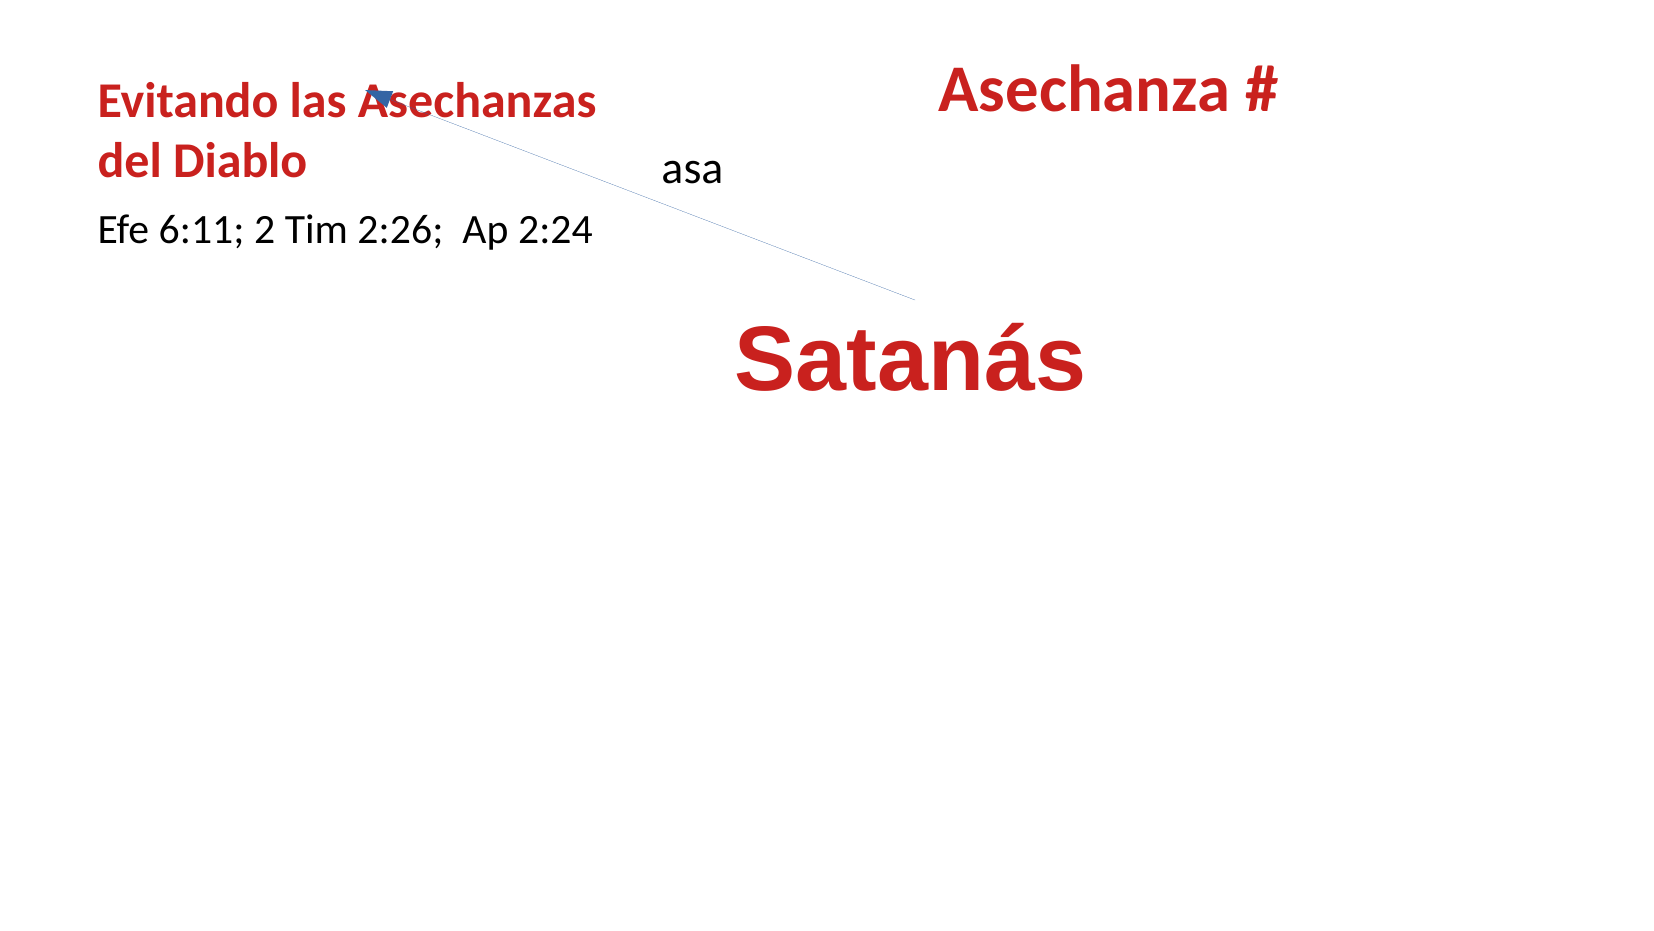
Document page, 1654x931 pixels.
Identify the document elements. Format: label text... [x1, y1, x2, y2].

text_box Satanás [720, 300, 1111, 418]
list Asechanza # asa [646, 36, 1571, 831]
title Evitando las Asechanzas del Diablo [82, 36, 627, 194]
list Efe 6:11; 2 Tim 2:26; Ap 2:24 [82, 194, 627, 831]
